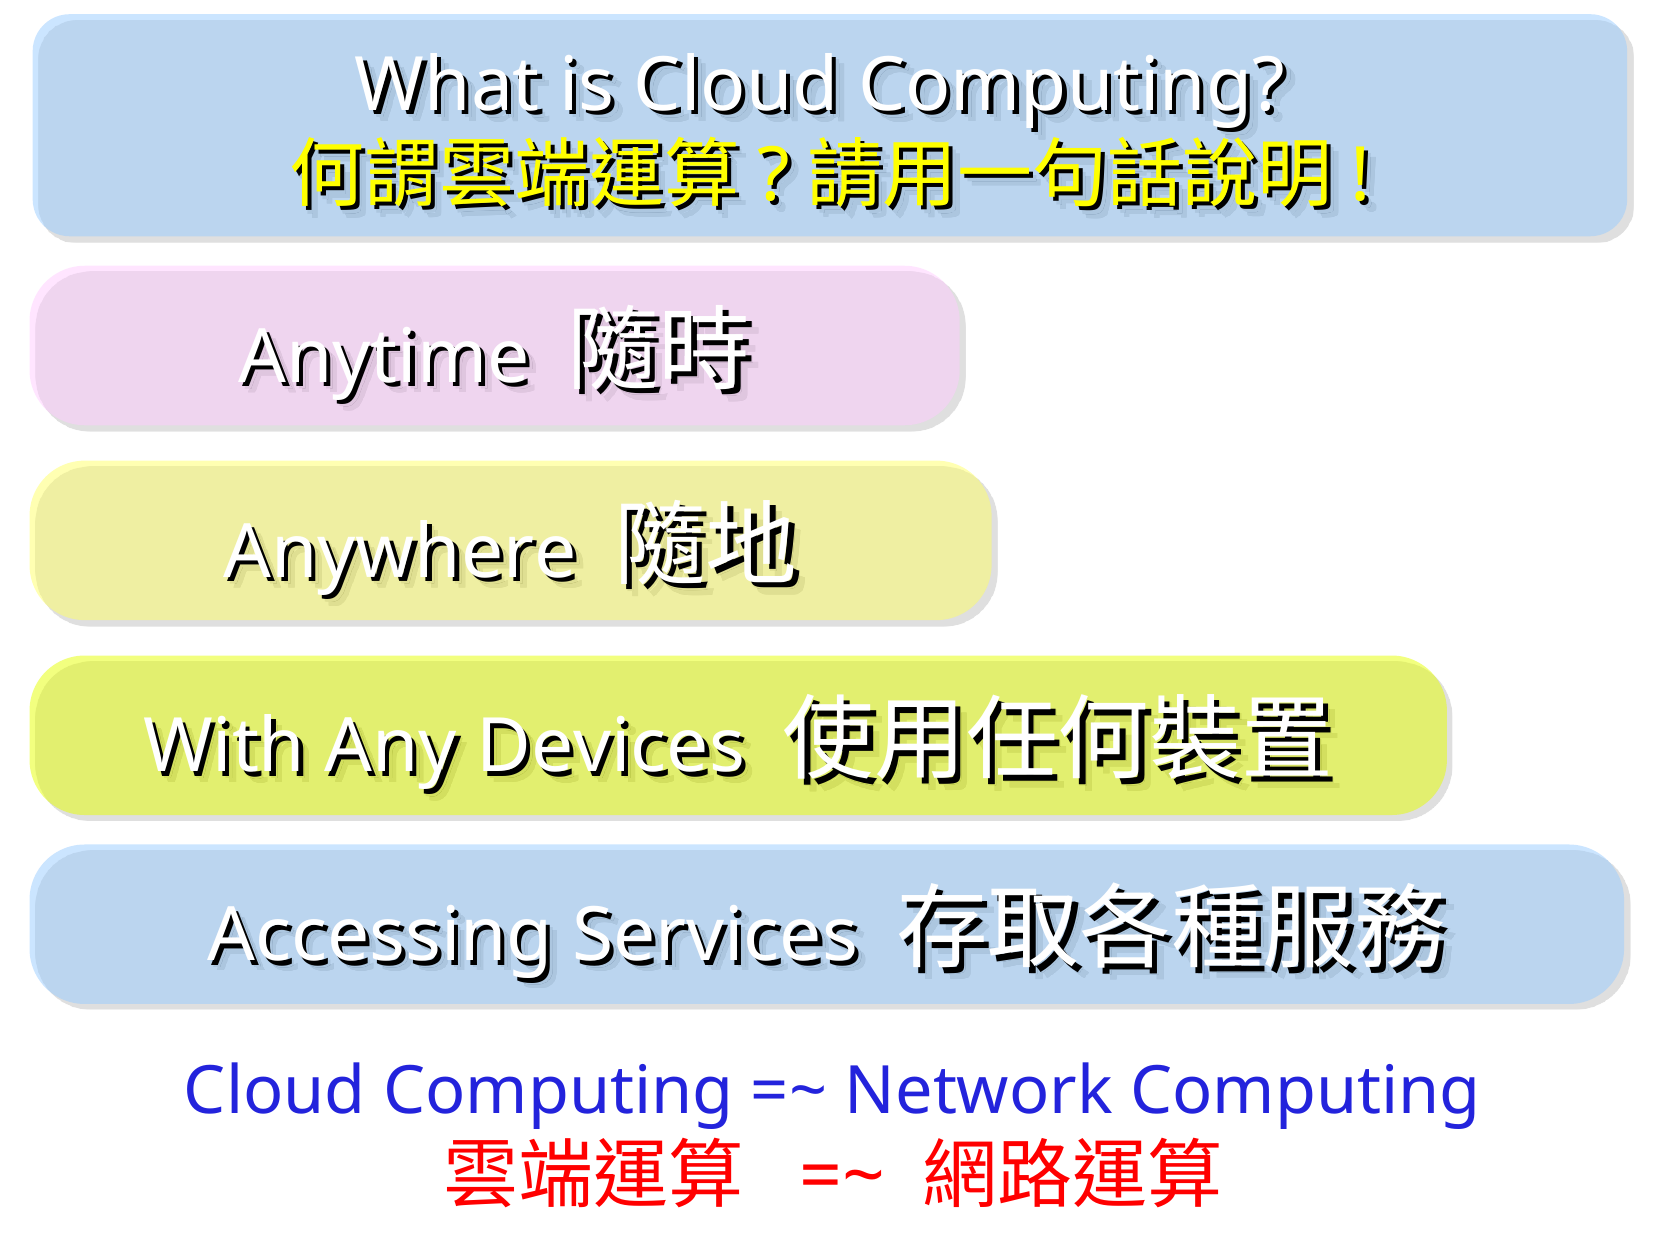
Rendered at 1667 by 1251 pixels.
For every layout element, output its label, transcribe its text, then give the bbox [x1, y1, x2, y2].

text_box With Any Devices 使用任何裝置 [29, 655, 1447, 816]
text_box Anywhere 隨地 [29, 460, 992, 621]
text_box Anytime 隨時 [29, 265, 960, 426]
text_box Accessing Services 存取各種服務 [29, 844, 1625, 1004]
text_box What is Cloud Computing? 何謂雲端運算?請用一句話說明! [32, 14, 1628, 237]
text_box Cloud Computing =~ Network Computing 雲端運算 =~ 網路運算 [0, 1039, 1667, 1225]
